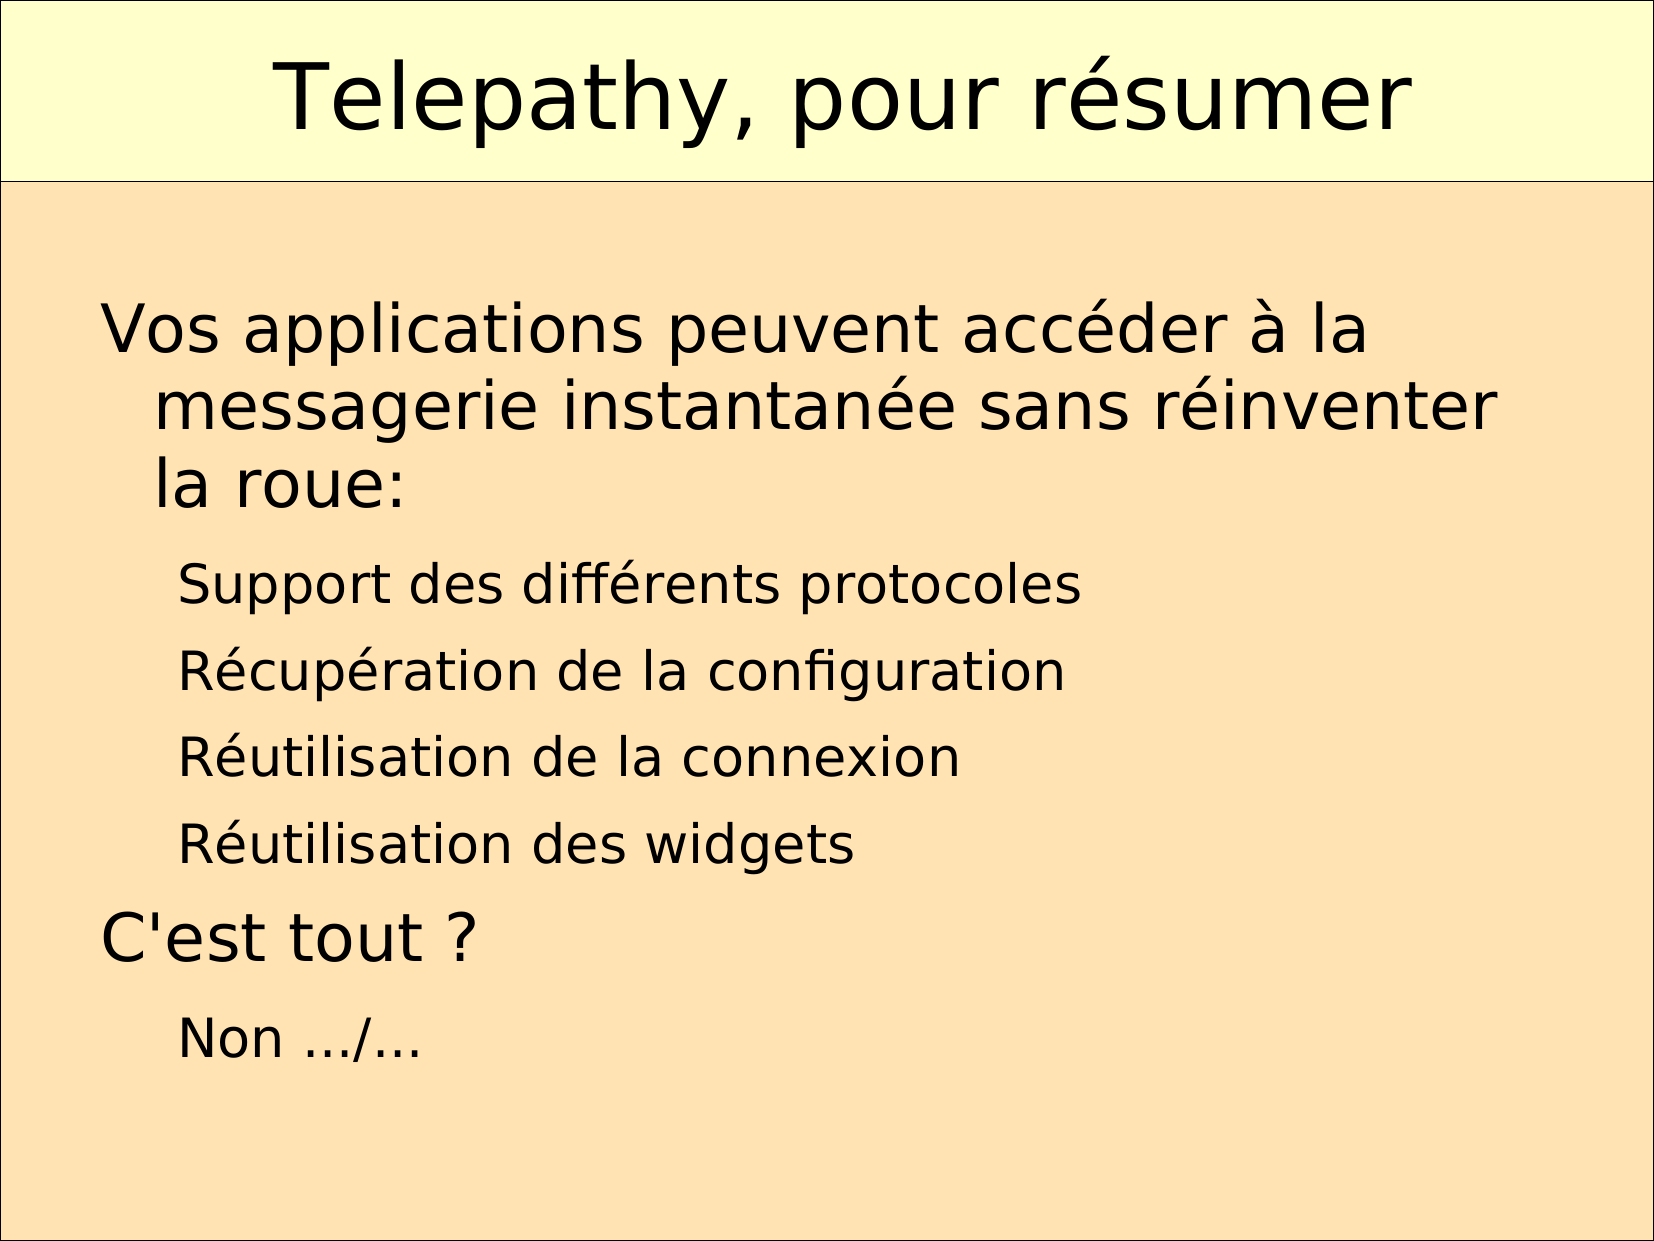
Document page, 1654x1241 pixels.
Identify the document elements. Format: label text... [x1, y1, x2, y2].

list Vos applications peuvent accéder à la messagerie instantanée sans réinventer la roue: Support des différents protocoles Récupération de la configuration Réutilisation de la connexion Réutilisation des widgets C'est tout ? Non .../... [82, 290, 1571, 1094]
title Telepathy, pour résumer [135, 43, 1552, 151]
